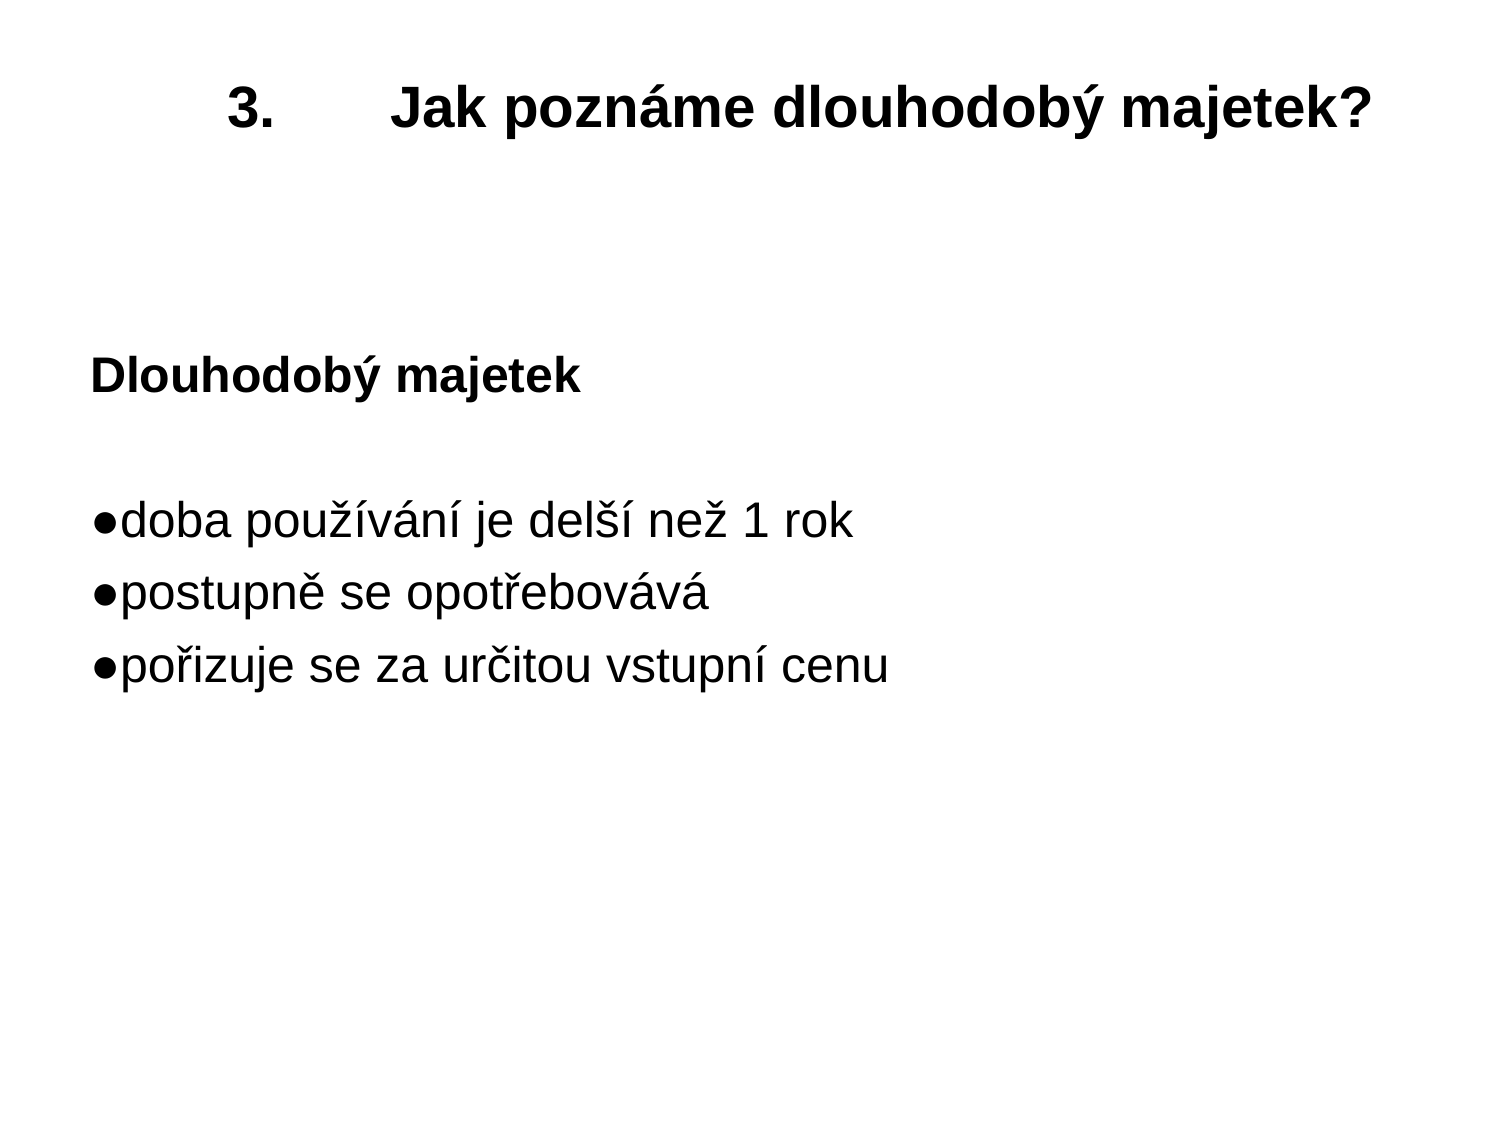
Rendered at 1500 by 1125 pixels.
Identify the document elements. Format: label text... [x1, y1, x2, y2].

list Dlouhodobý majetek ●doba používání je delší než 1 rok ●postupně se opotřebovává ●pořizuje se za určitou vstupní cenu [75, 262, 1426, 1006]
title 3. Jak poznáme dlouhodobý majetek? [75, 45, 1426, 233]
